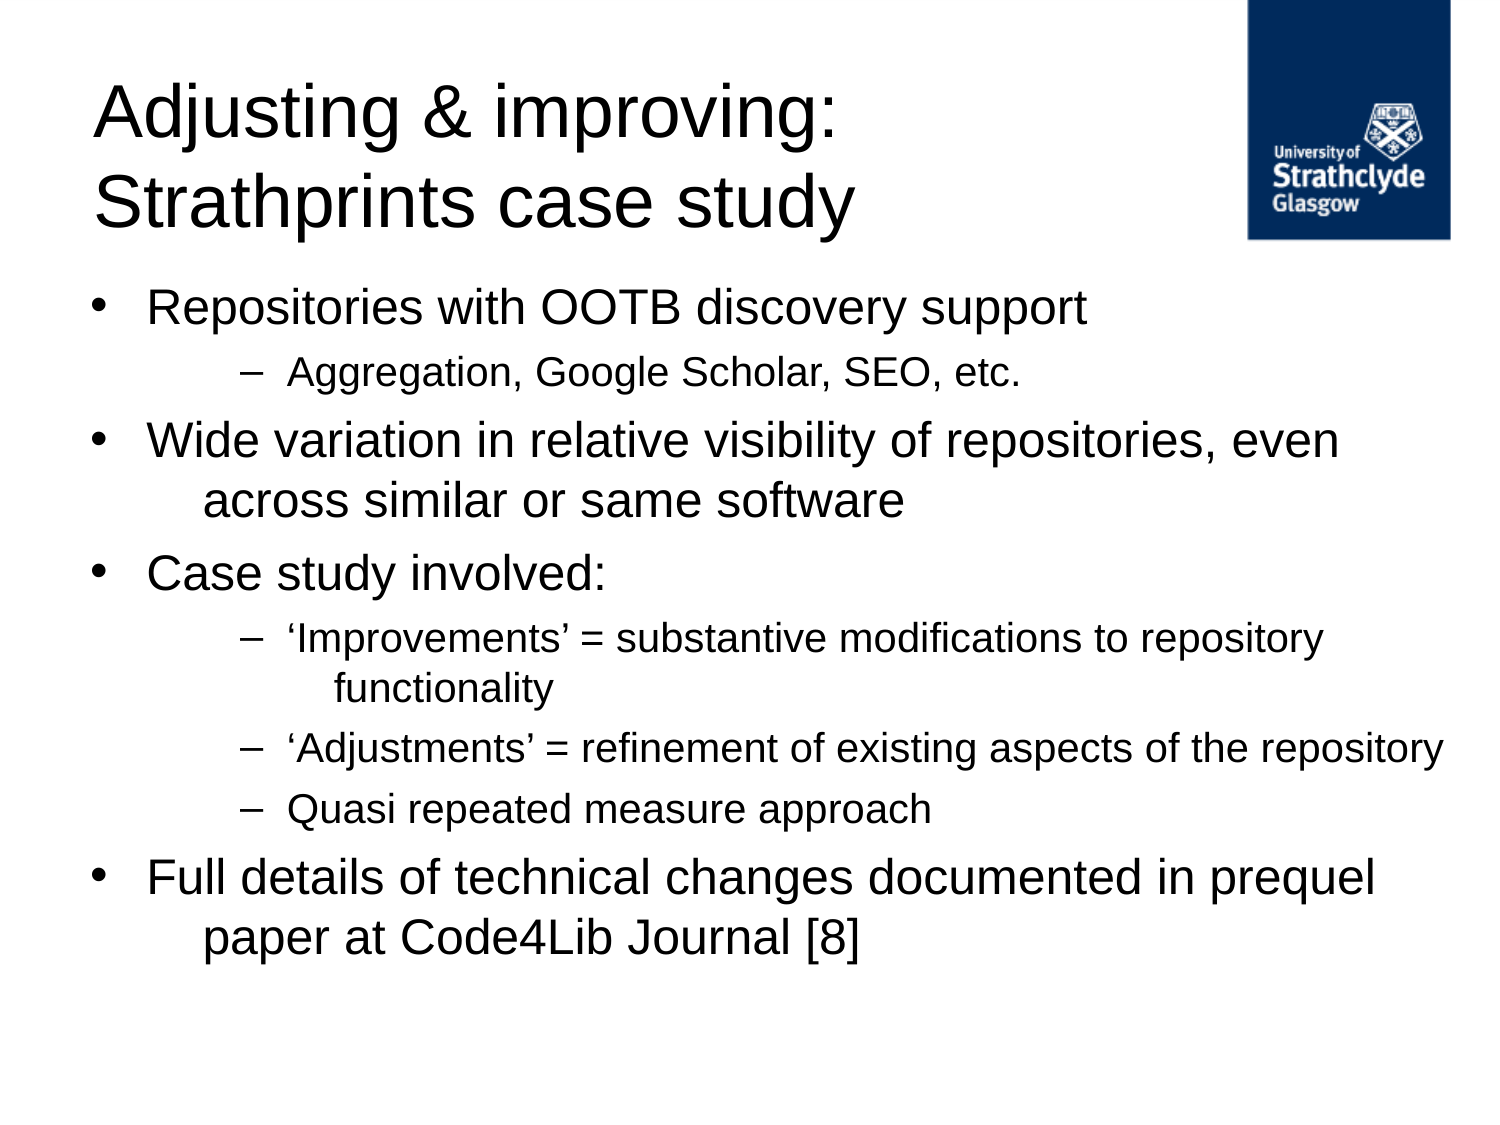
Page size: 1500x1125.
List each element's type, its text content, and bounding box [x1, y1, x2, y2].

title Adjusting & improving: Strathprints case study [78, 54, 1426, 173]
list Repositories with OOTB discovery support Aggregation, Google Scholar, SEO, etc. Wide variation in relative visibility of repositories, even across similar or same software Case study involved: ‘Improvements’ = substantive modifications to repository functionality ‘Adjustments’ = refinement of existing aspects of the repository Quasi repeated measure approach Full details of technical changes documented in prequel paper at Code4Lib Journal [8] [75, 267, 1471, 1083]
